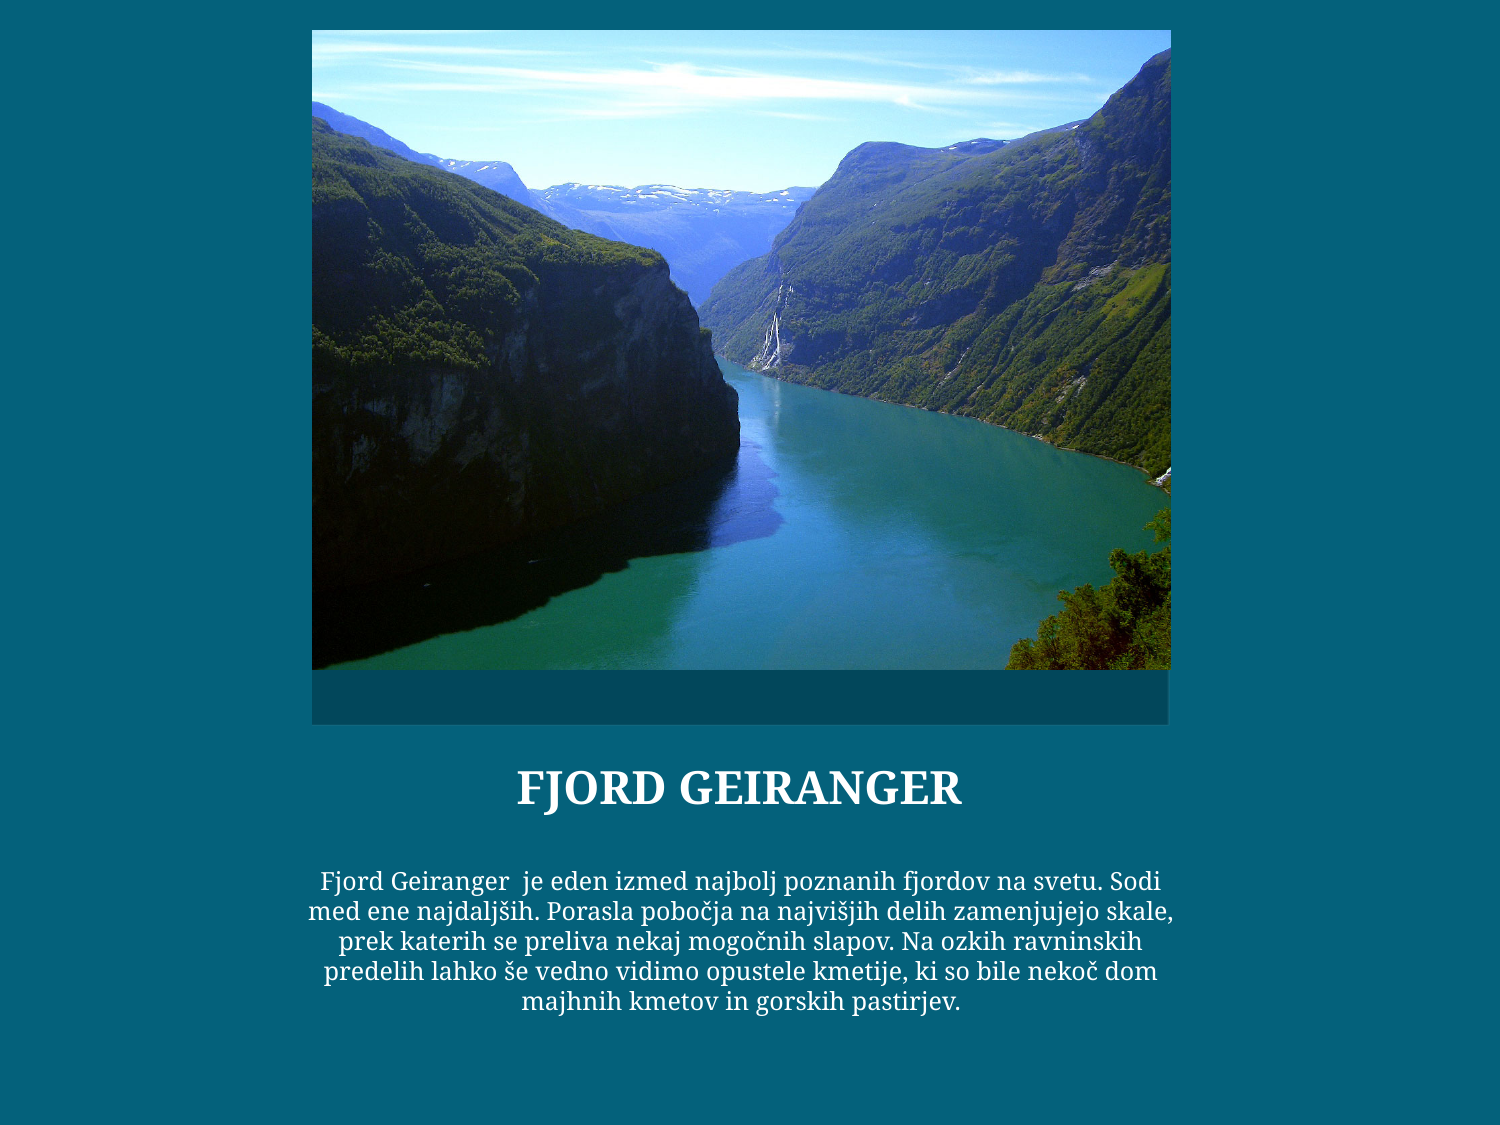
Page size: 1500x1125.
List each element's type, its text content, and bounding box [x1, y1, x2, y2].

list Fjord Geiranger je eden izmed najbolj poznanih fjordov na svetu. Sodi med ene najdaljših. Porasla pobočja na najvišjih delih zamenjujejo skale, prek katerih se preliva nekaj mogočnih slapov. Na ozkih ravninskih predelih lahko še vedno vidimo opustele kmetije, ki so bile nekoč dom majhnih kmetov in gorskih pastirjev. [289, 857, 1194, 1060]
picture [313, 31, 1170, 669]
title FJORD GEIRANGER [289, 727, 1190, 821]
